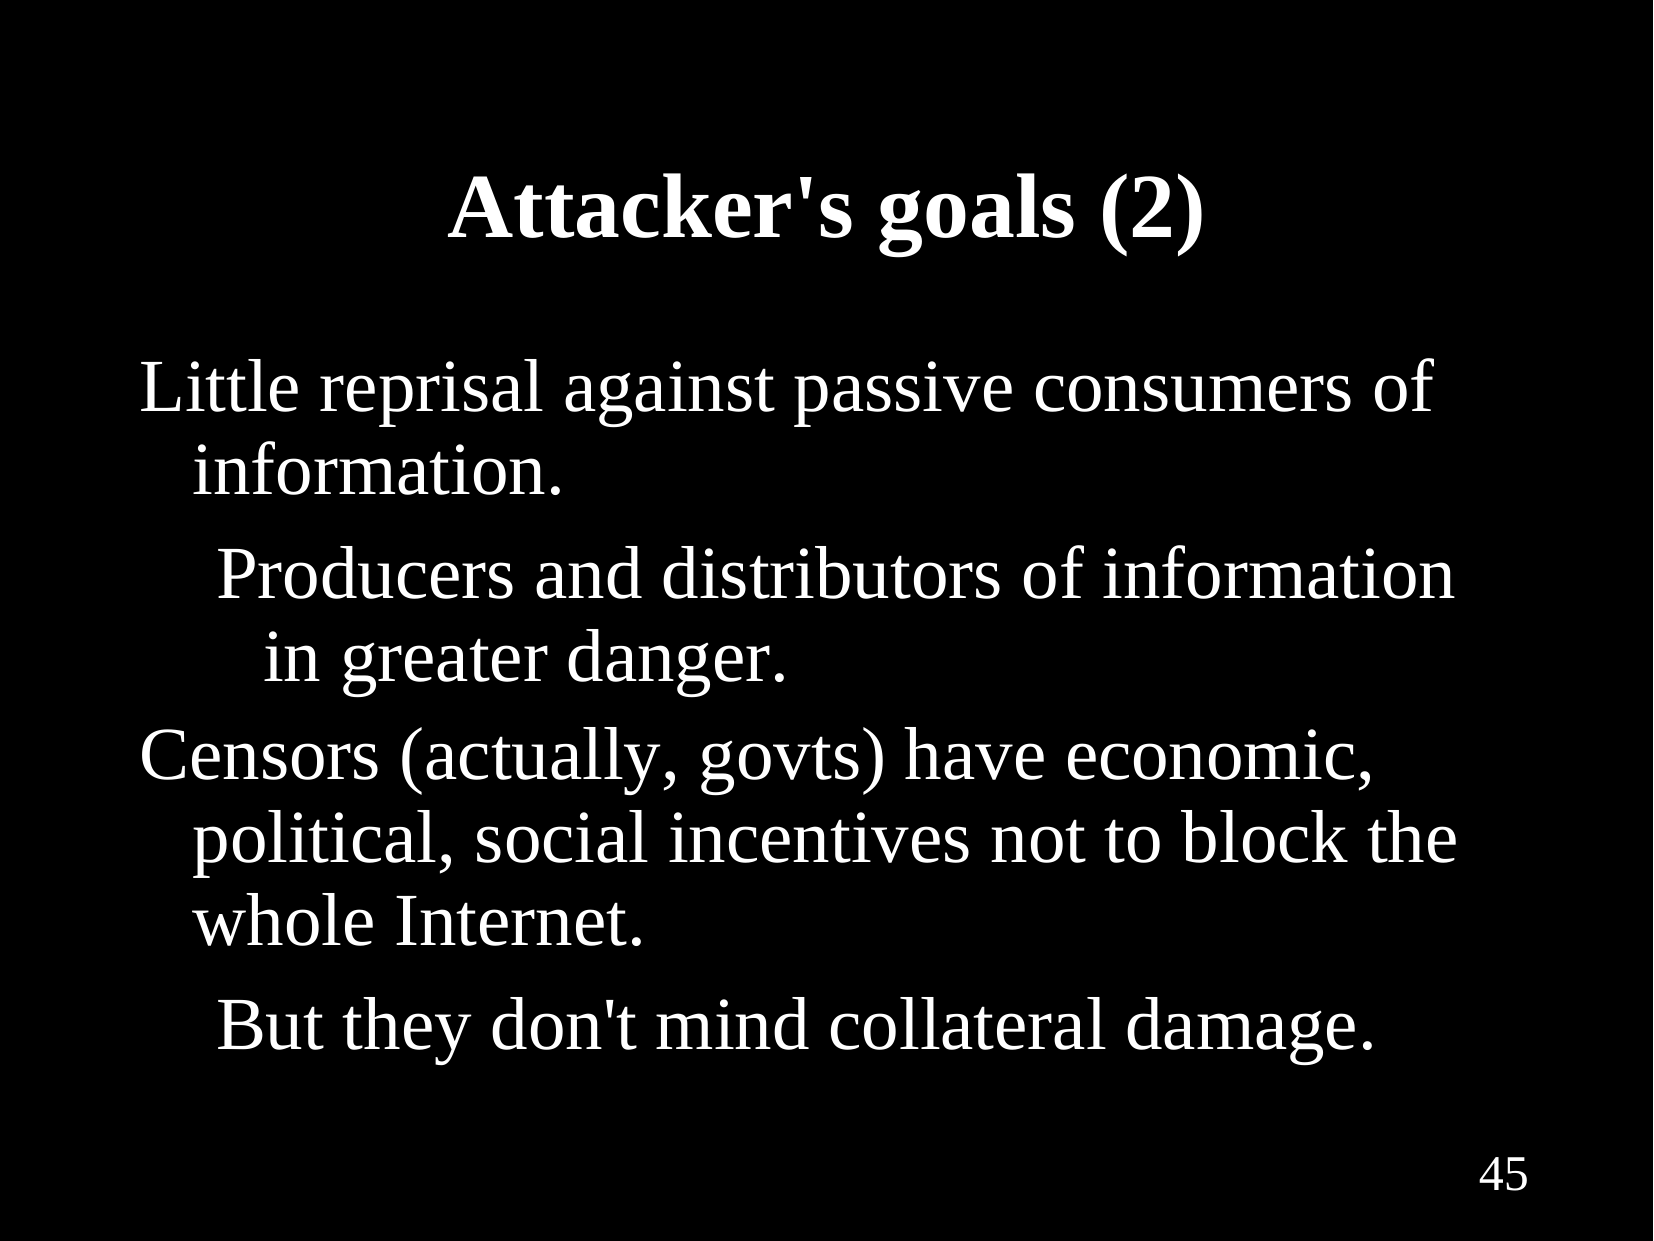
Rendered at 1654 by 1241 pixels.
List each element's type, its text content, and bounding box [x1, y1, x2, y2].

list Little reprisal against passive consumers of information. Producers and distributors of information in greater danger. Censors (actually, govts) have economic, political, social incentives not to block the whole Internet. But they don't mind collateral damage. [121, 344, 1534, 1136]
title Attacker's goals (2) [121, 103, 1534, 311]
